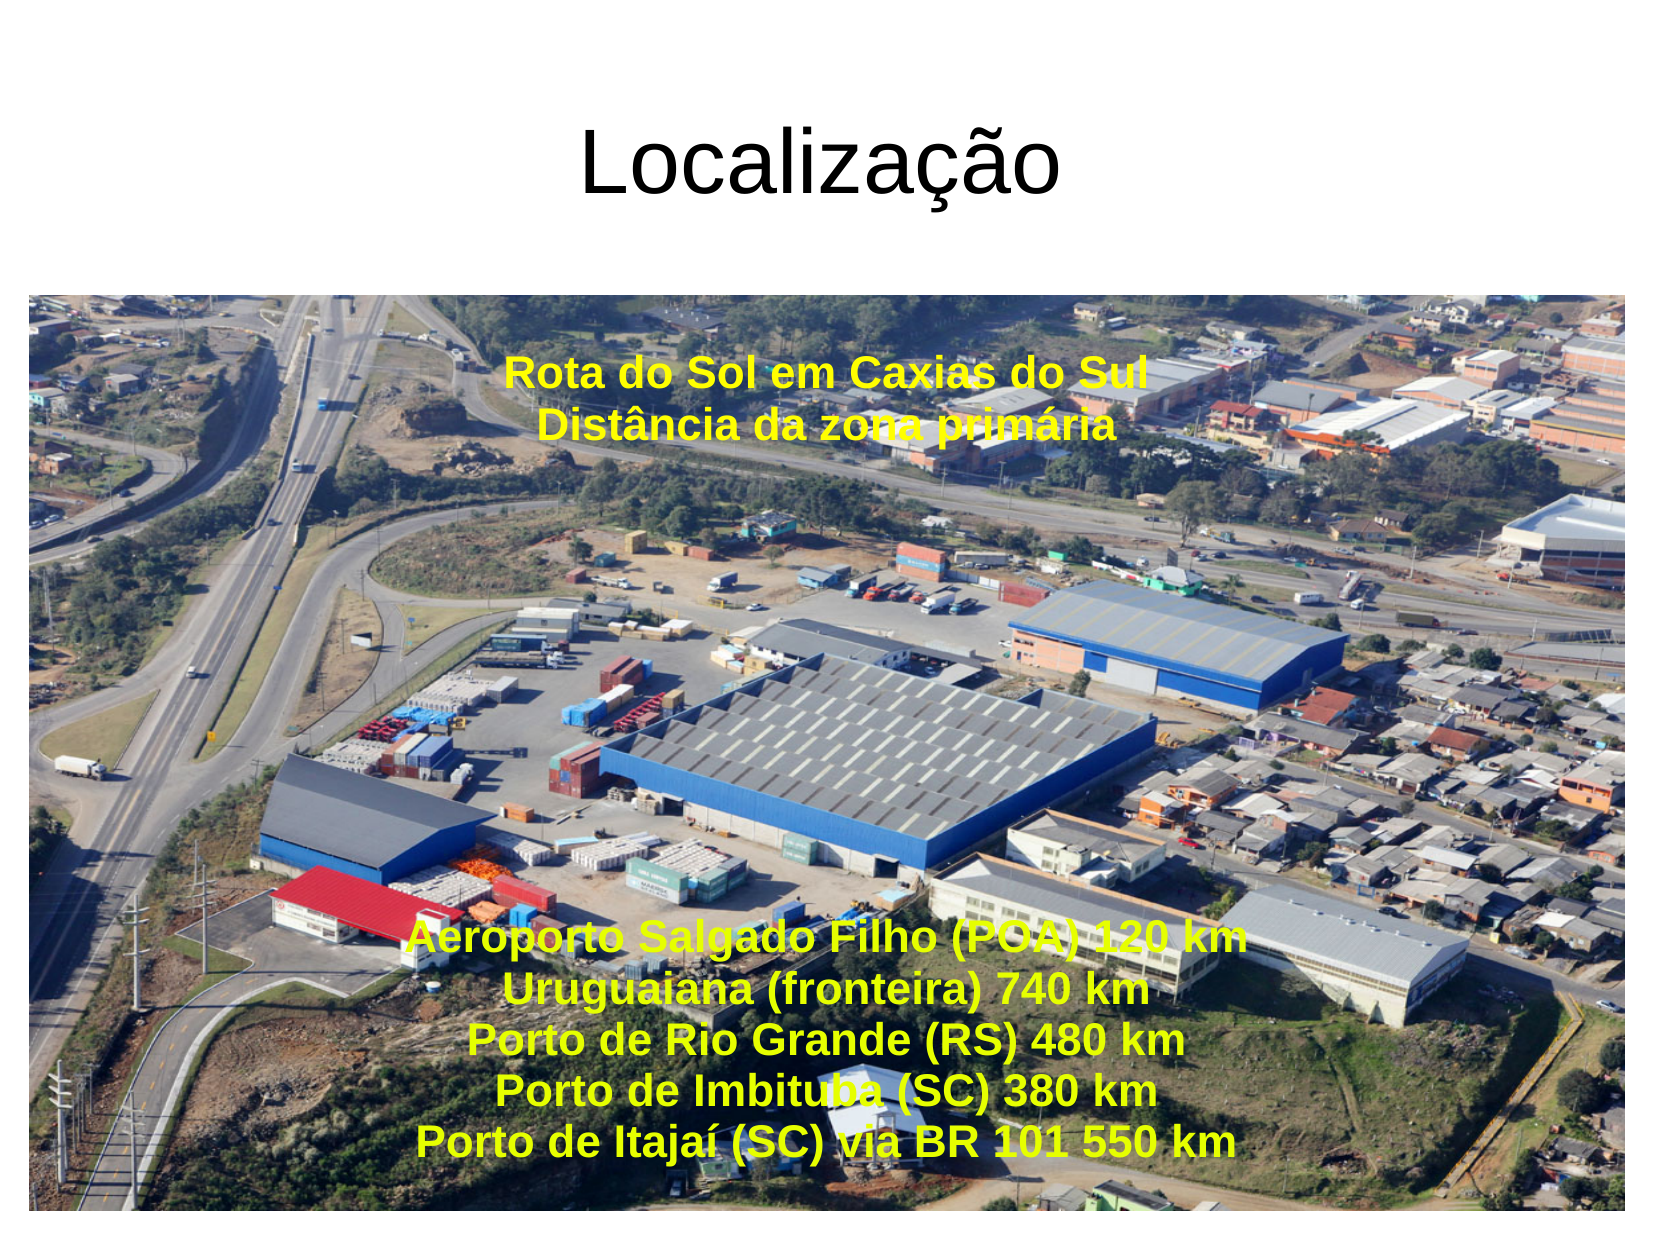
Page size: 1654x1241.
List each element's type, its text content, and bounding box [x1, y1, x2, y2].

title Localização [76, 58, 1565, 266]
picture [29, 295, 1625, 1211]
